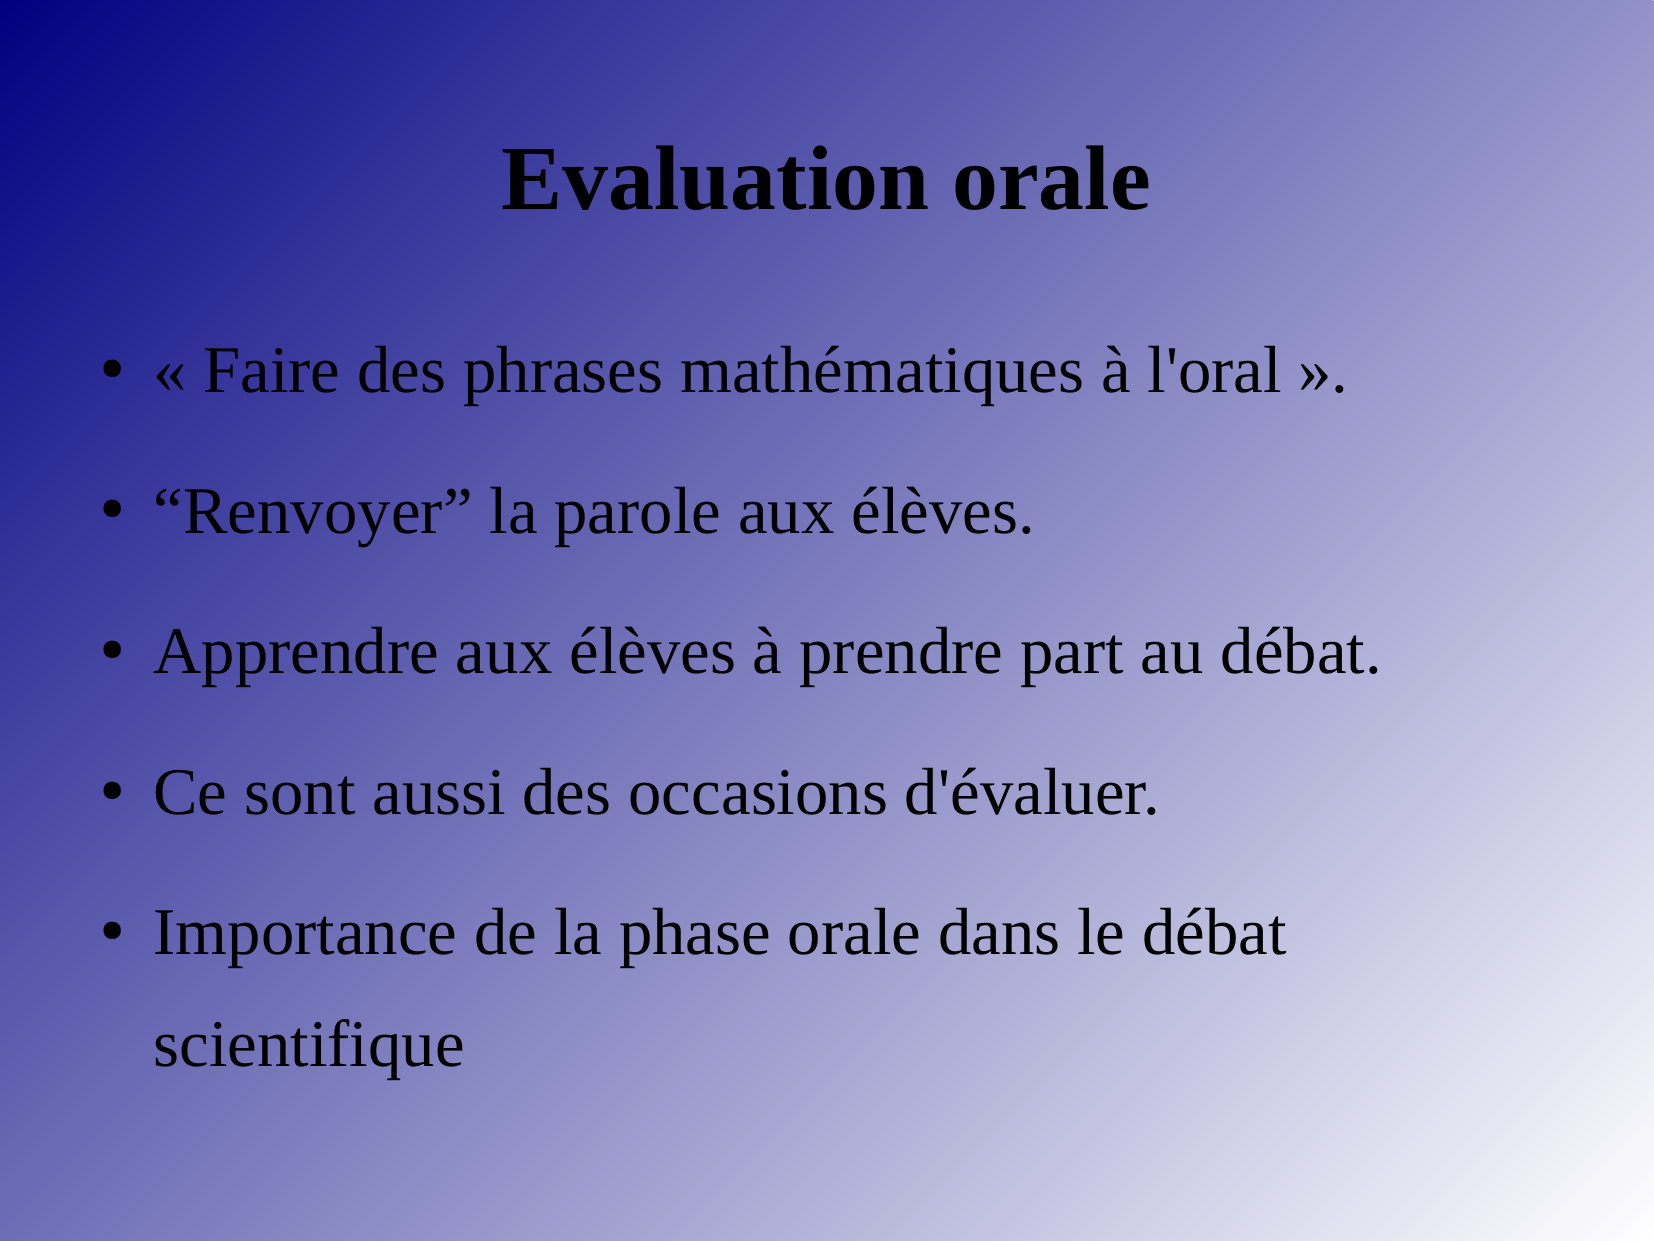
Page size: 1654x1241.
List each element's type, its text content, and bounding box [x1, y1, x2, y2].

title Evaluation orale [82, 49, 1571, 257]
list « Faire des phrases mathématiques à l'oral ». “Renvoyer” la parole aux élèves. Apprendre aux élèves à prendre part au débat. Ce sont aussi des occasions d'évaluer. Importance de la phase orale dans le débat scientifique [82, 296, 1571, 1100]
